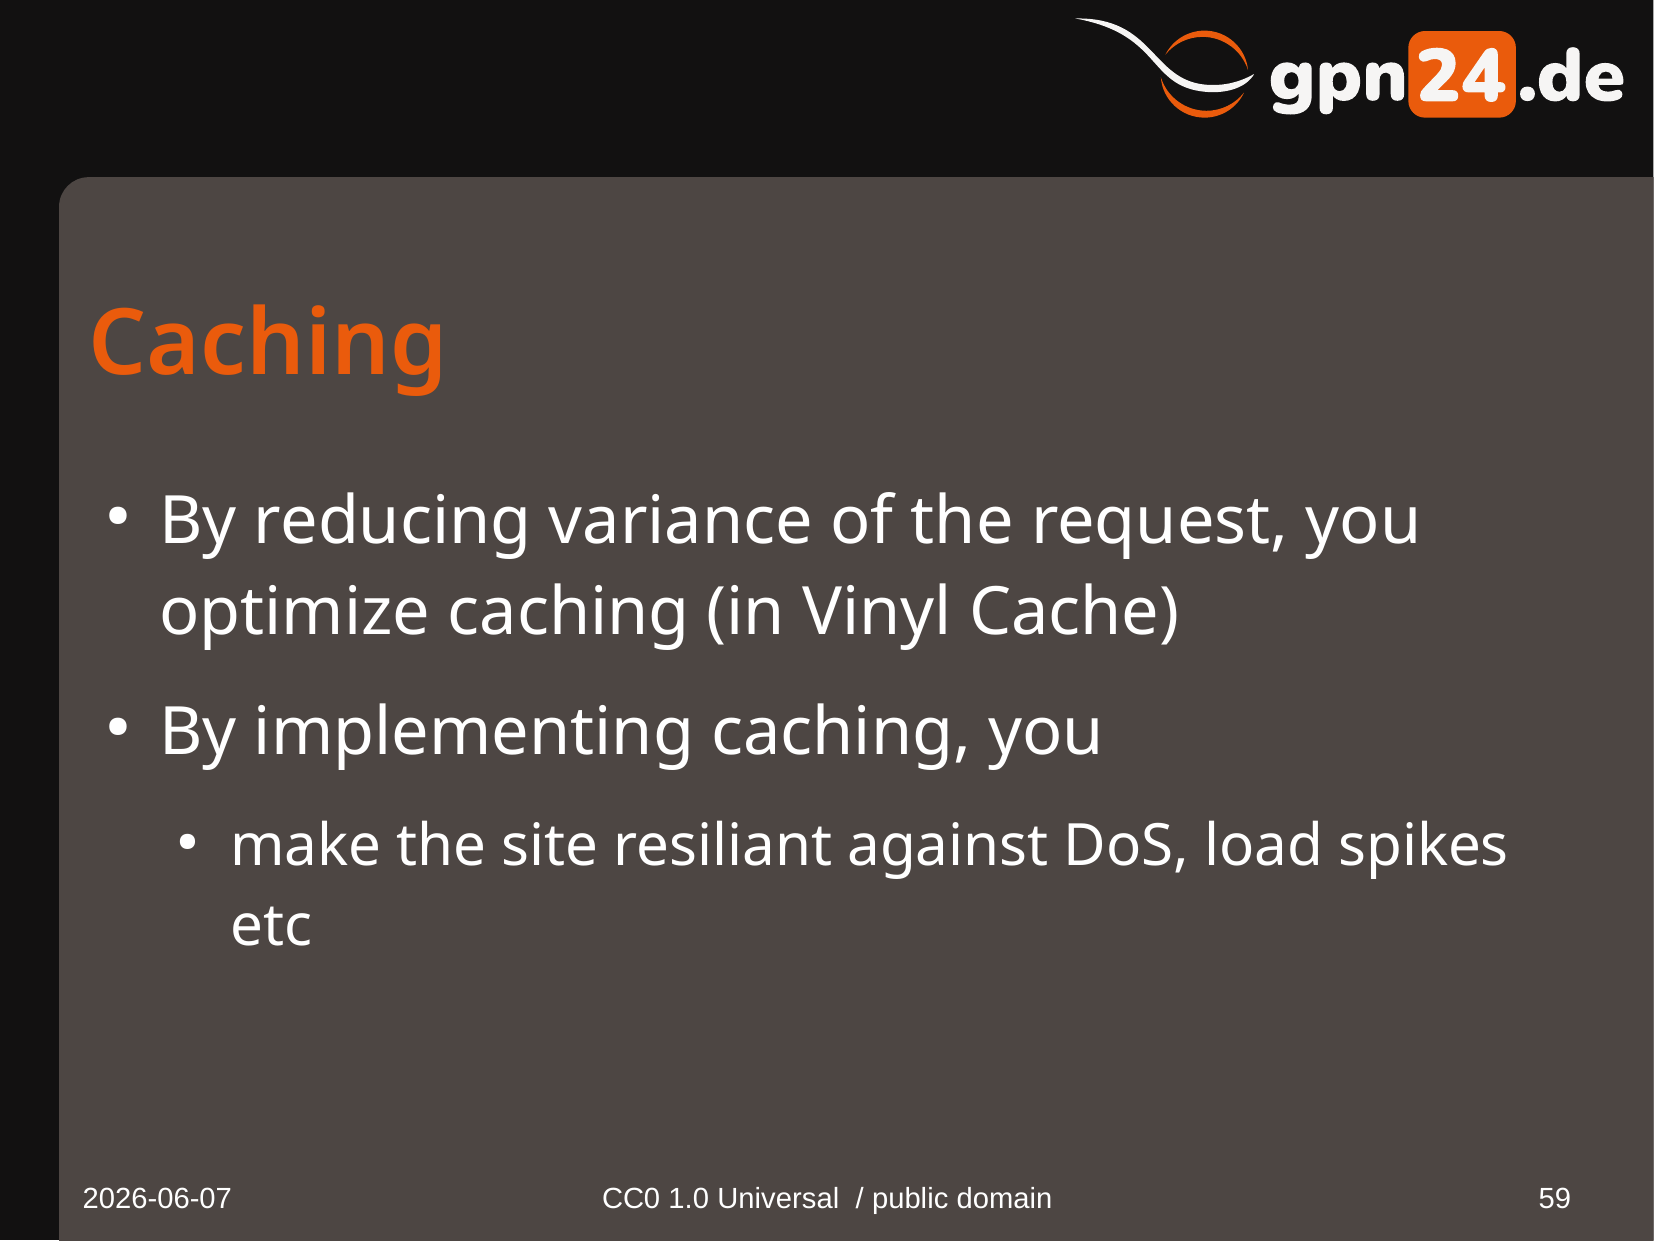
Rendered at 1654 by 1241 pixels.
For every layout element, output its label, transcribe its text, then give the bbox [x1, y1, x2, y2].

title Caching [88, 235, 1577, 443]
list By reducing variance of the request, you optimize caching (in Vinyl Cache) By implementing caching, you make the site resiliant against DoS, load spikes etc [88, 472, 1577, 1192]
